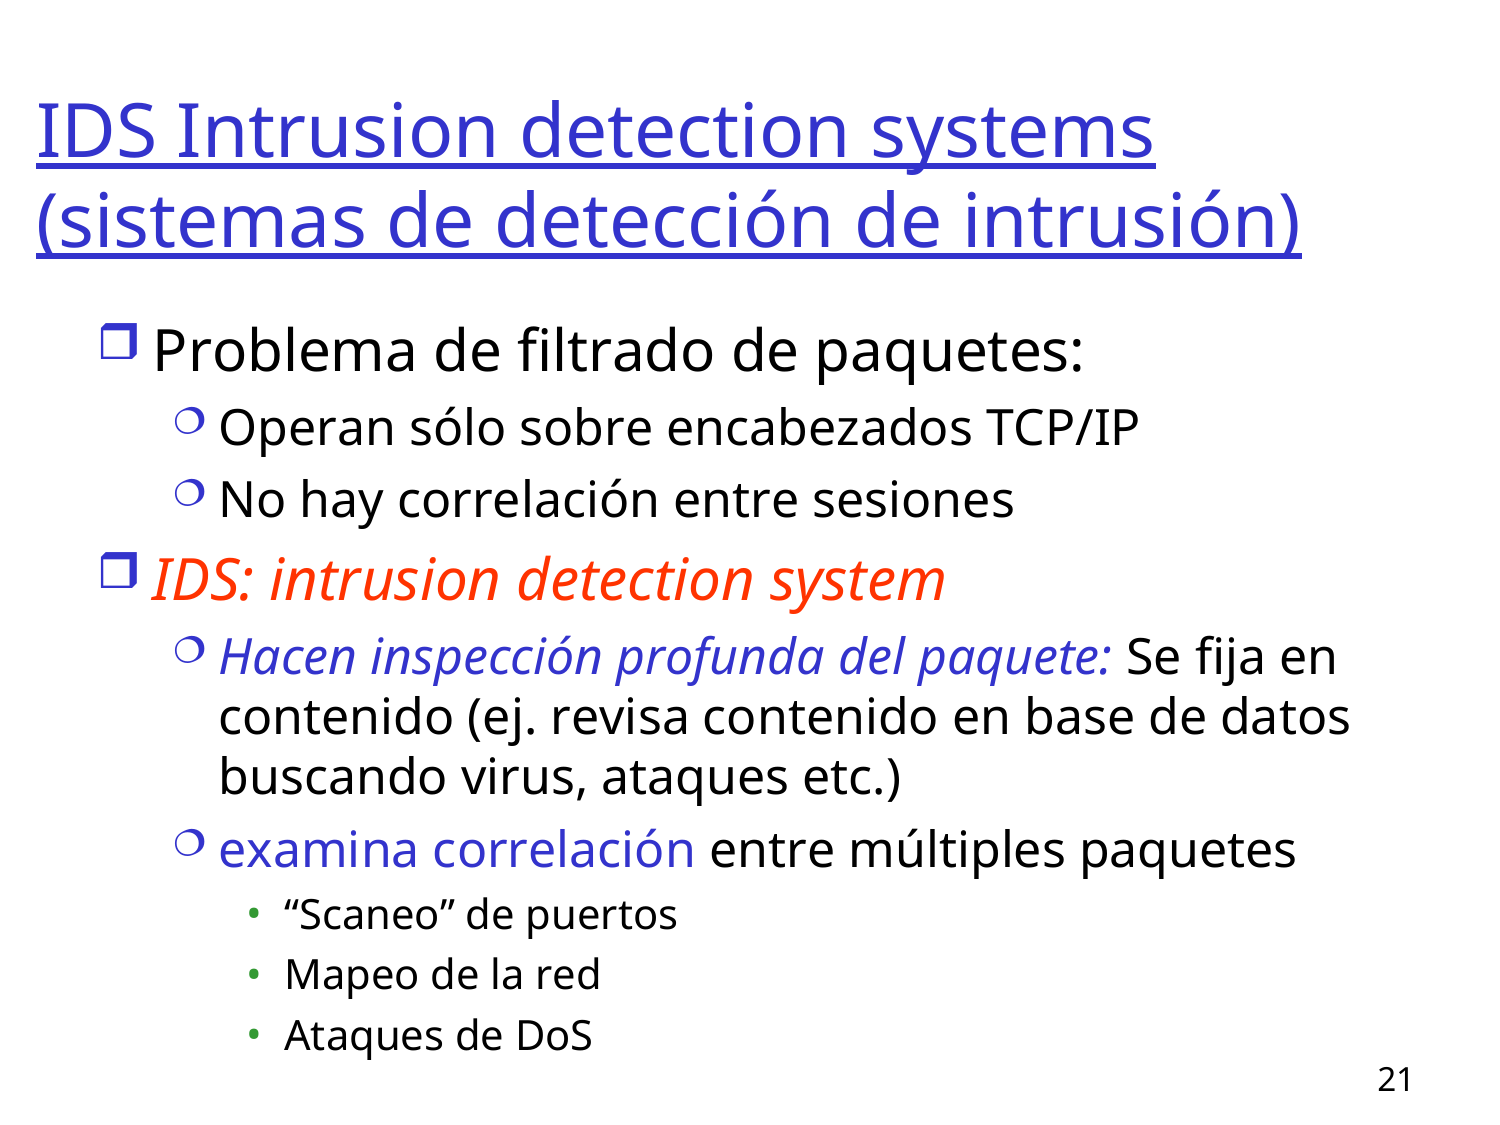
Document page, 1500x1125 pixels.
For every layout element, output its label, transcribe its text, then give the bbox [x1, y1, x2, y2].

title IDS Intrusion detection systems (sistemas de detección de intrusión) [20, 75, 1467, 271]
list Problema de filtrado de paquetes: Operan sólo sobre encabezados TCP/IP No hay correlación entre sesiones IDS: intrusion detection system Hacen inspección profunda del paquete: Se fija en contenido (ej. revisa contenido en base de datos buscando virus, ataques etc.) examina correlación entre múltiples paquetes “Scaneo” de puertos Mapeo de la red Ataques de DoS [81, 305, 1444, 1078]
